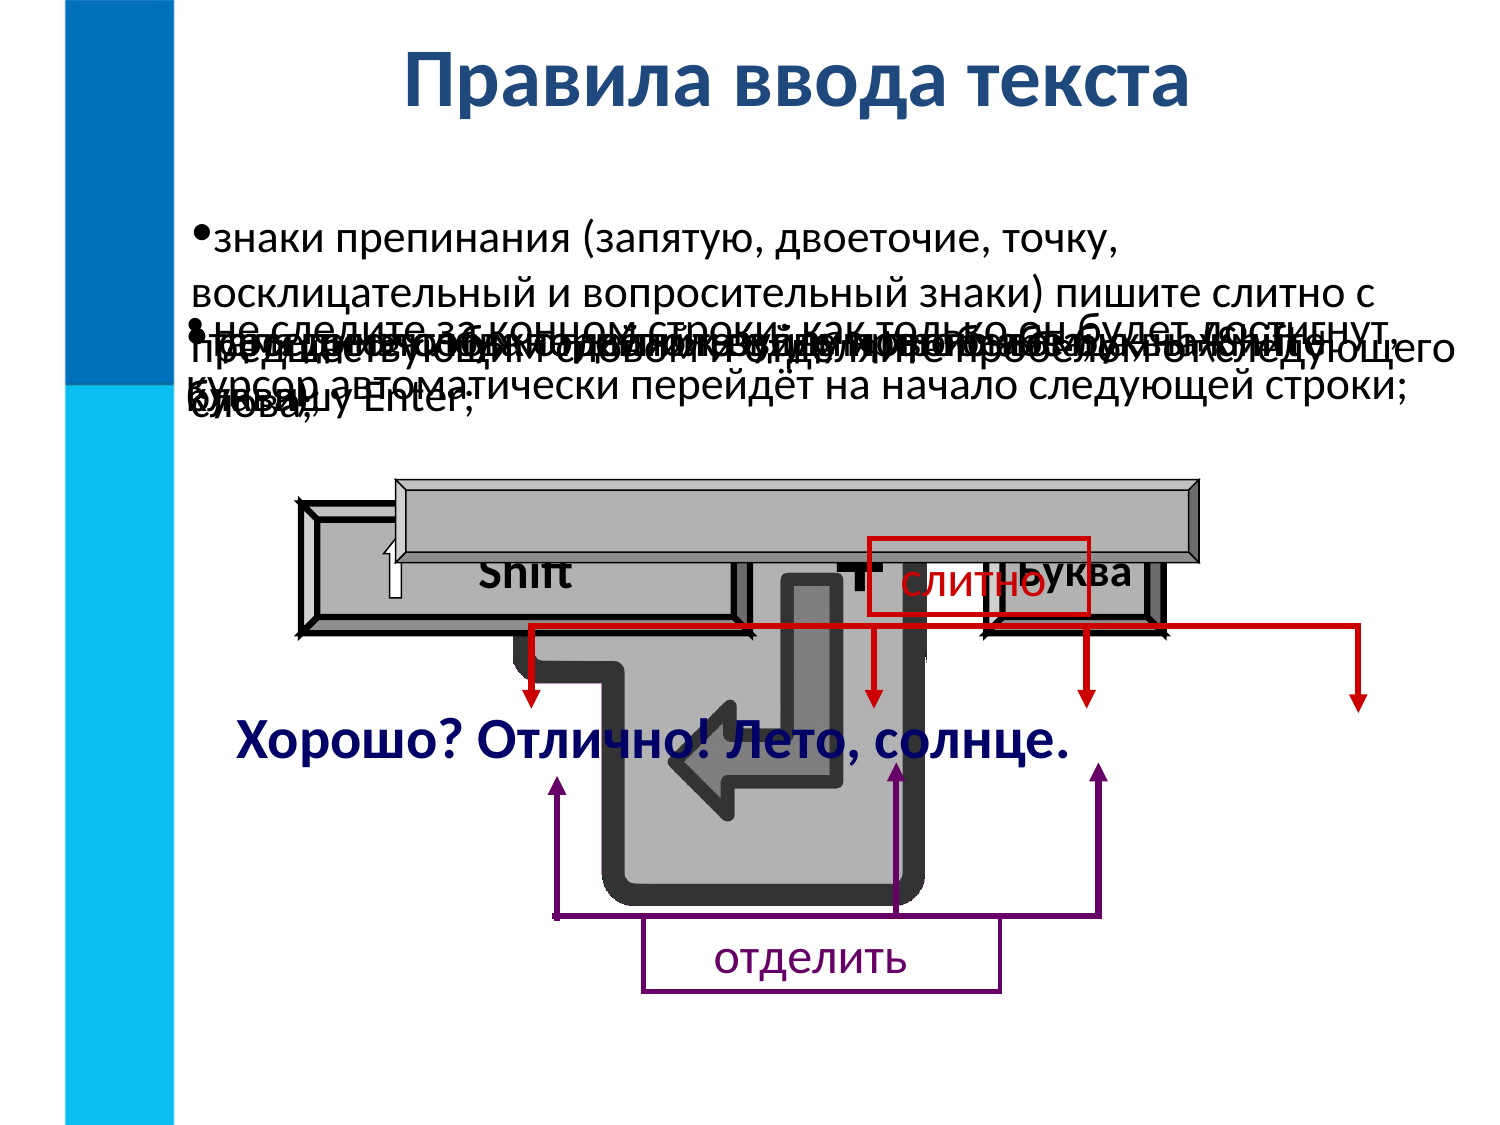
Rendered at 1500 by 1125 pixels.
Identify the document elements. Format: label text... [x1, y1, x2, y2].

text_box Правила ввода текста [171, 30, 1425, 135]
text_box + [820, 563, 928, 623]
picture [0, 0, 1500, 1125]
text_box Shift [318, 520, 733, 617]
text_box Буква [1003, 563, 1147, 617]
picture [928, 615, 986, 623]
picture [535, 629, 871, 692]
picture [751, 563, 820, 623]
picture [1090, 629, 1355, 692]
picture [877, 629, 1083, 692]
text_box [383, 479, 1199, 598]
text_box знаки препинания (запятую, двоеточие, точку, восклицательный и вопросительный знаки) пишите слитно с предшествующим словом и отделяйте пробелом от следующего слова; [175, 199, 1476, 435]
picture [559, 778, 893, 913]
text_box слитно [869, 538, 1090, 615]
picture [899, 778, 1095, 913]
text_box отделить [643, 919, 1001, 992]
text_box Хорошо? Отлично! Лето, солнце. [194, 692, 1500, 778]
